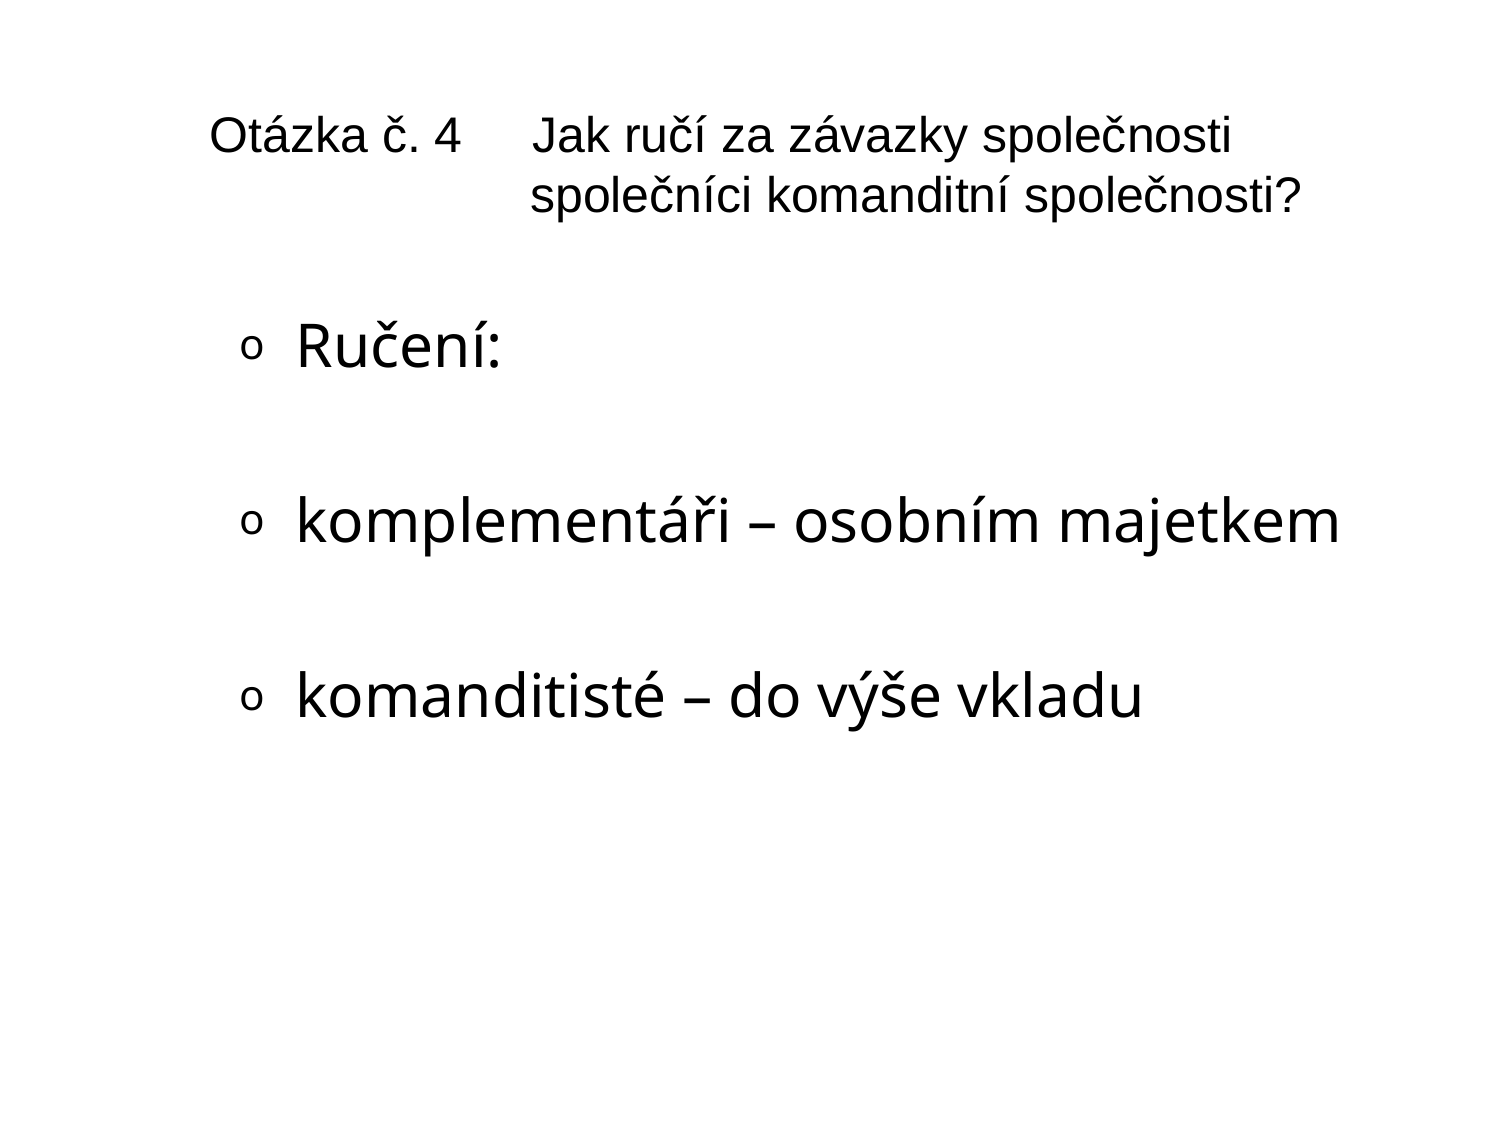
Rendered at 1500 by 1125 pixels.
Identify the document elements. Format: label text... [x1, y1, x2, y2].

list Ručení: komplementáři – osobním majetkem komanditisté – do výše vkladu [224, 299, 1425, 975]
title Otázka č. 4 Jak ručí za závazky společnosti společníci komanditní společnosti? [194, 42, 1395, 231]
